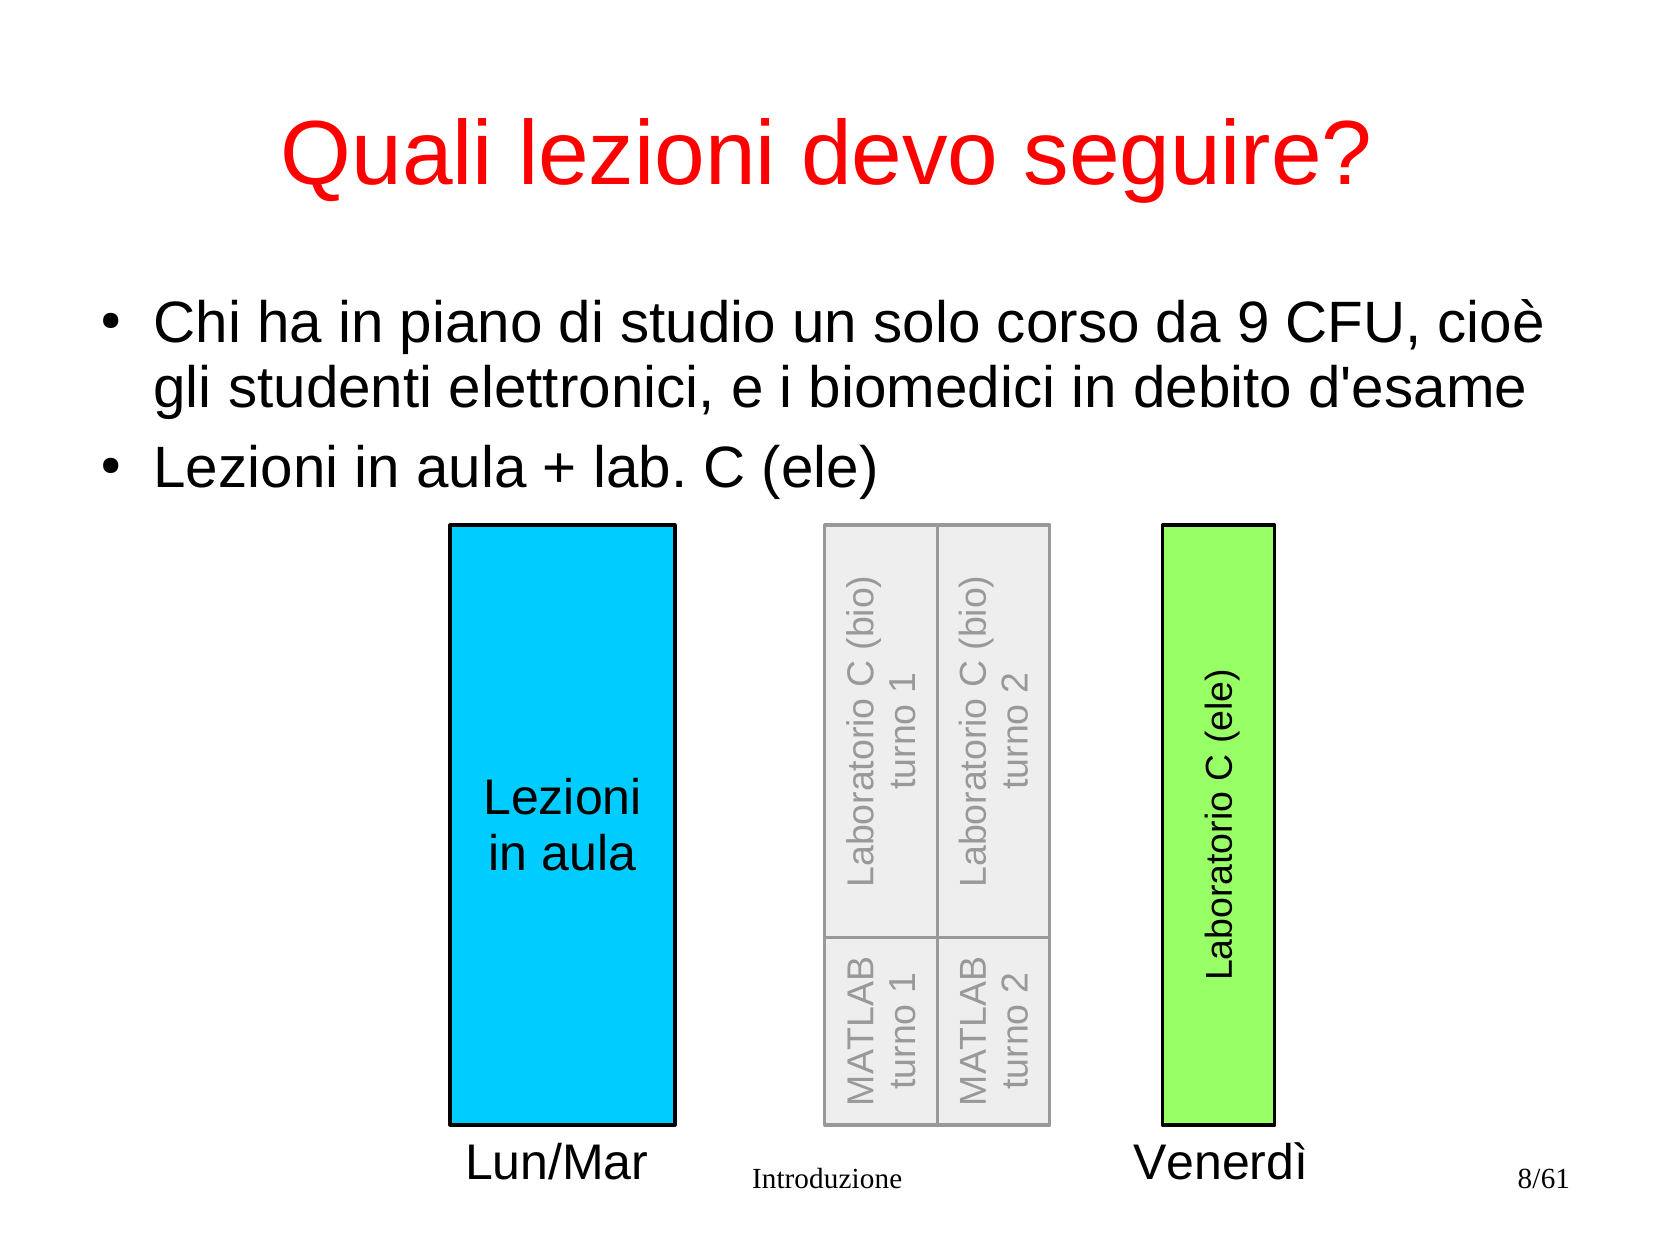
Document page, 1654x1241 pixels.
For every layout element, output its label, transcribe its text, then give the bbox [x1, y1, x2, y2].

title Quali lezioni devo seguire? [82, 49, 1571, 257]
text_box Lun/Mar [465, 1134, 649, 1191]
text_box Venerdì [1133, 1134, 1309, 1191]
list Chi ha in piano di studio un solo corso da 9 CFU, cioè gli studenti elettronici, e i biomedici in debito d'esame Lezioni in aula + lab. C (ele) [82, 290, 1571, 1126]
